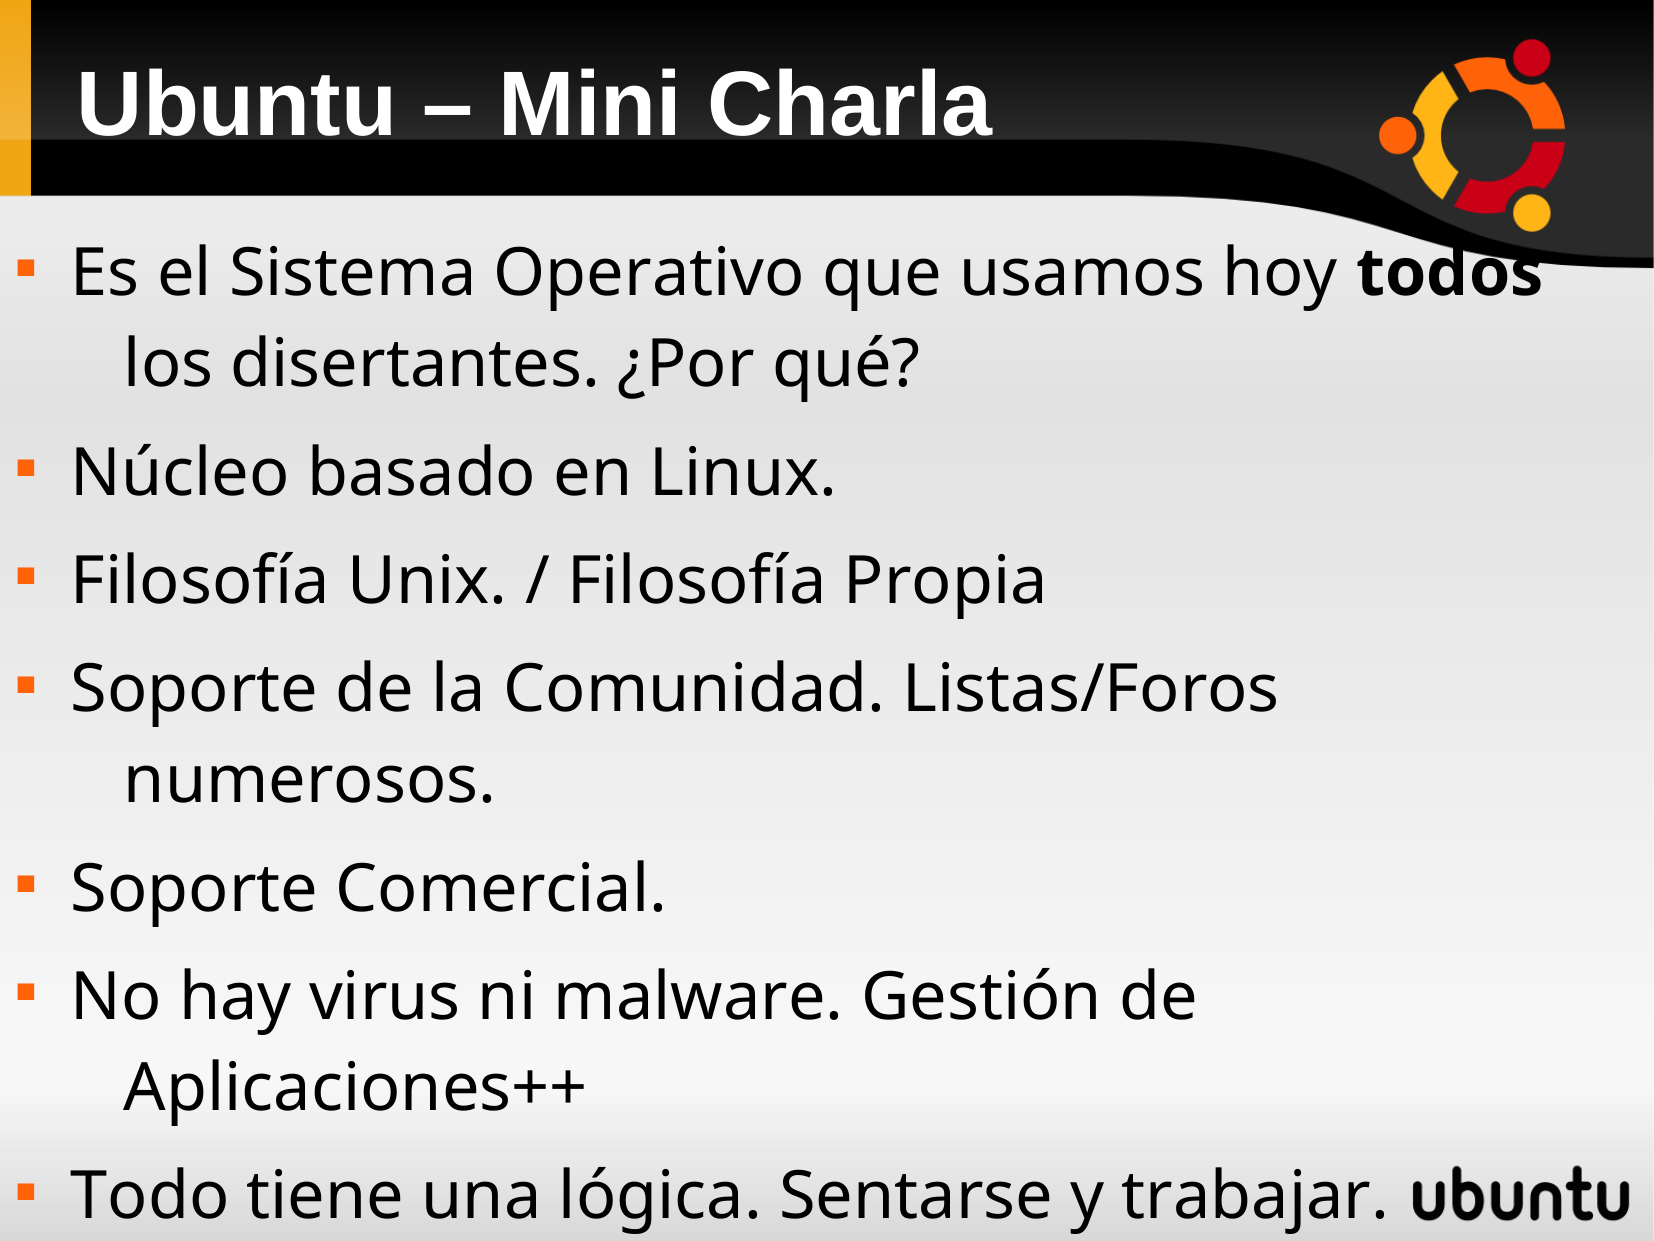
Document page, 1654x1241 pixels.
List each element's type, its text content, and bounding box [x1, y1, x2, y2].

list Es el Sistema Operativo que usamos hoy todos los disertantes. ¿Por qué? Núcleo basado en Linux. Filosofía Unix. / Filosofía Propia Soporte de la Comunidad. Listas/Foros numerosos. Soporte Comercial. No hay virus ni malware. Gestión de Aplicaciones++ Todo tiene una lógica. Sentarse y trabajar. El Linux más usado (y me hago cargo) ;-) Encontranos en http://ubuntu-ar.org ¡Demo! (hasta que se cumplan los 5' y me echen :-P ) [0, 224, 1636, 1240]
picture [0, 0, 1654, 1241]
title Ubuntu – Mini Charla [76, 0, 1565, 208]
